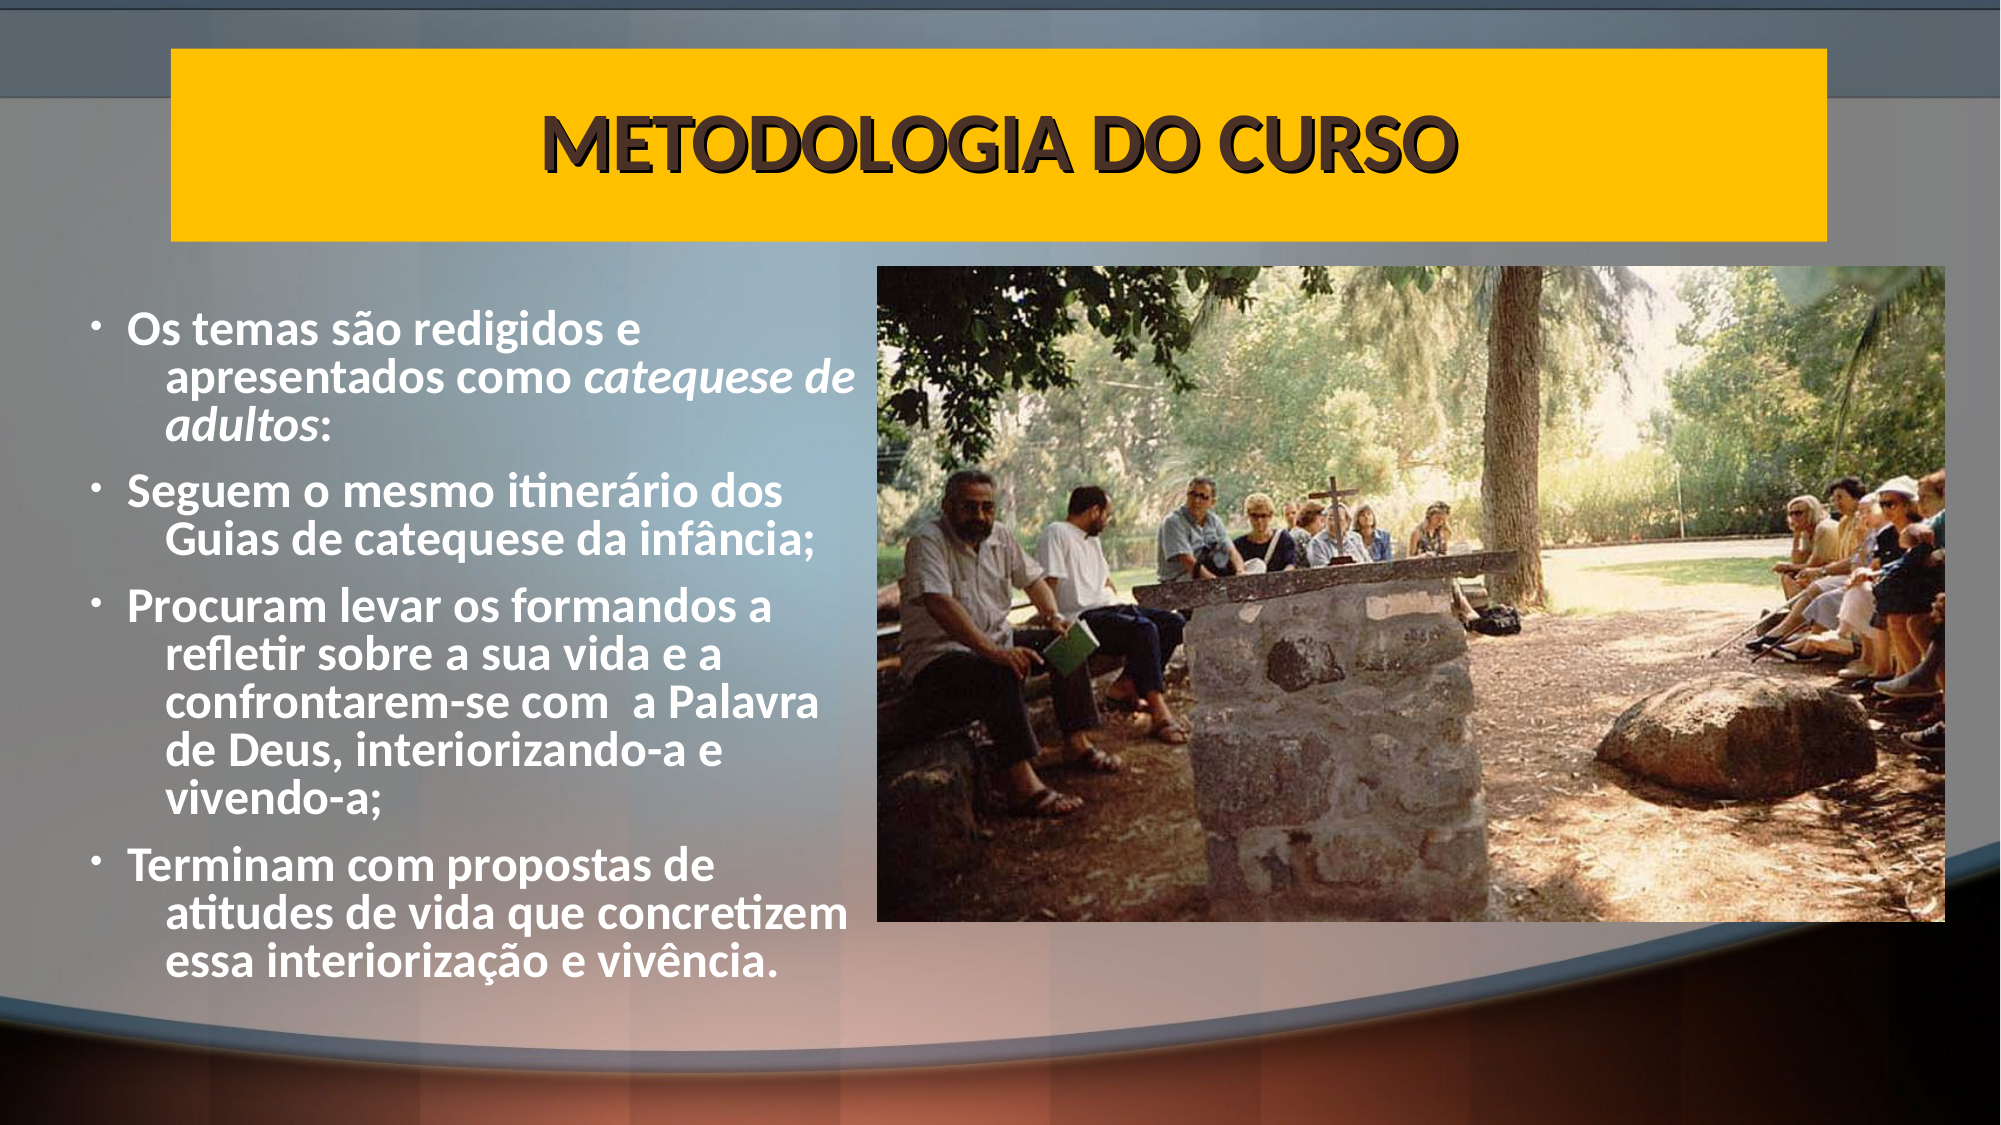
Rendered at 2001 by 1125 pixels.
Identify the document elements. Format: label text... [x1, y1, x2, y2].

list Os temas são redigidos e apresentados como catequese de adultos: Seguem o mesmo itinerário dos Guias de catequese da infância; Procuram levar os formandos a refletir sobre a sua vida e a confrontarem-se com a Palavra de Deus, interiorizando-a e vivendo-a; Terminam com propostas de atitudes de vida que concretizem essa interiorização e vivência. [75, 299, 878, 1014]
title METODOLOGIA DO CURSO [170, 48, 1828, 242]
picture [877, 266, 1945, 922]
